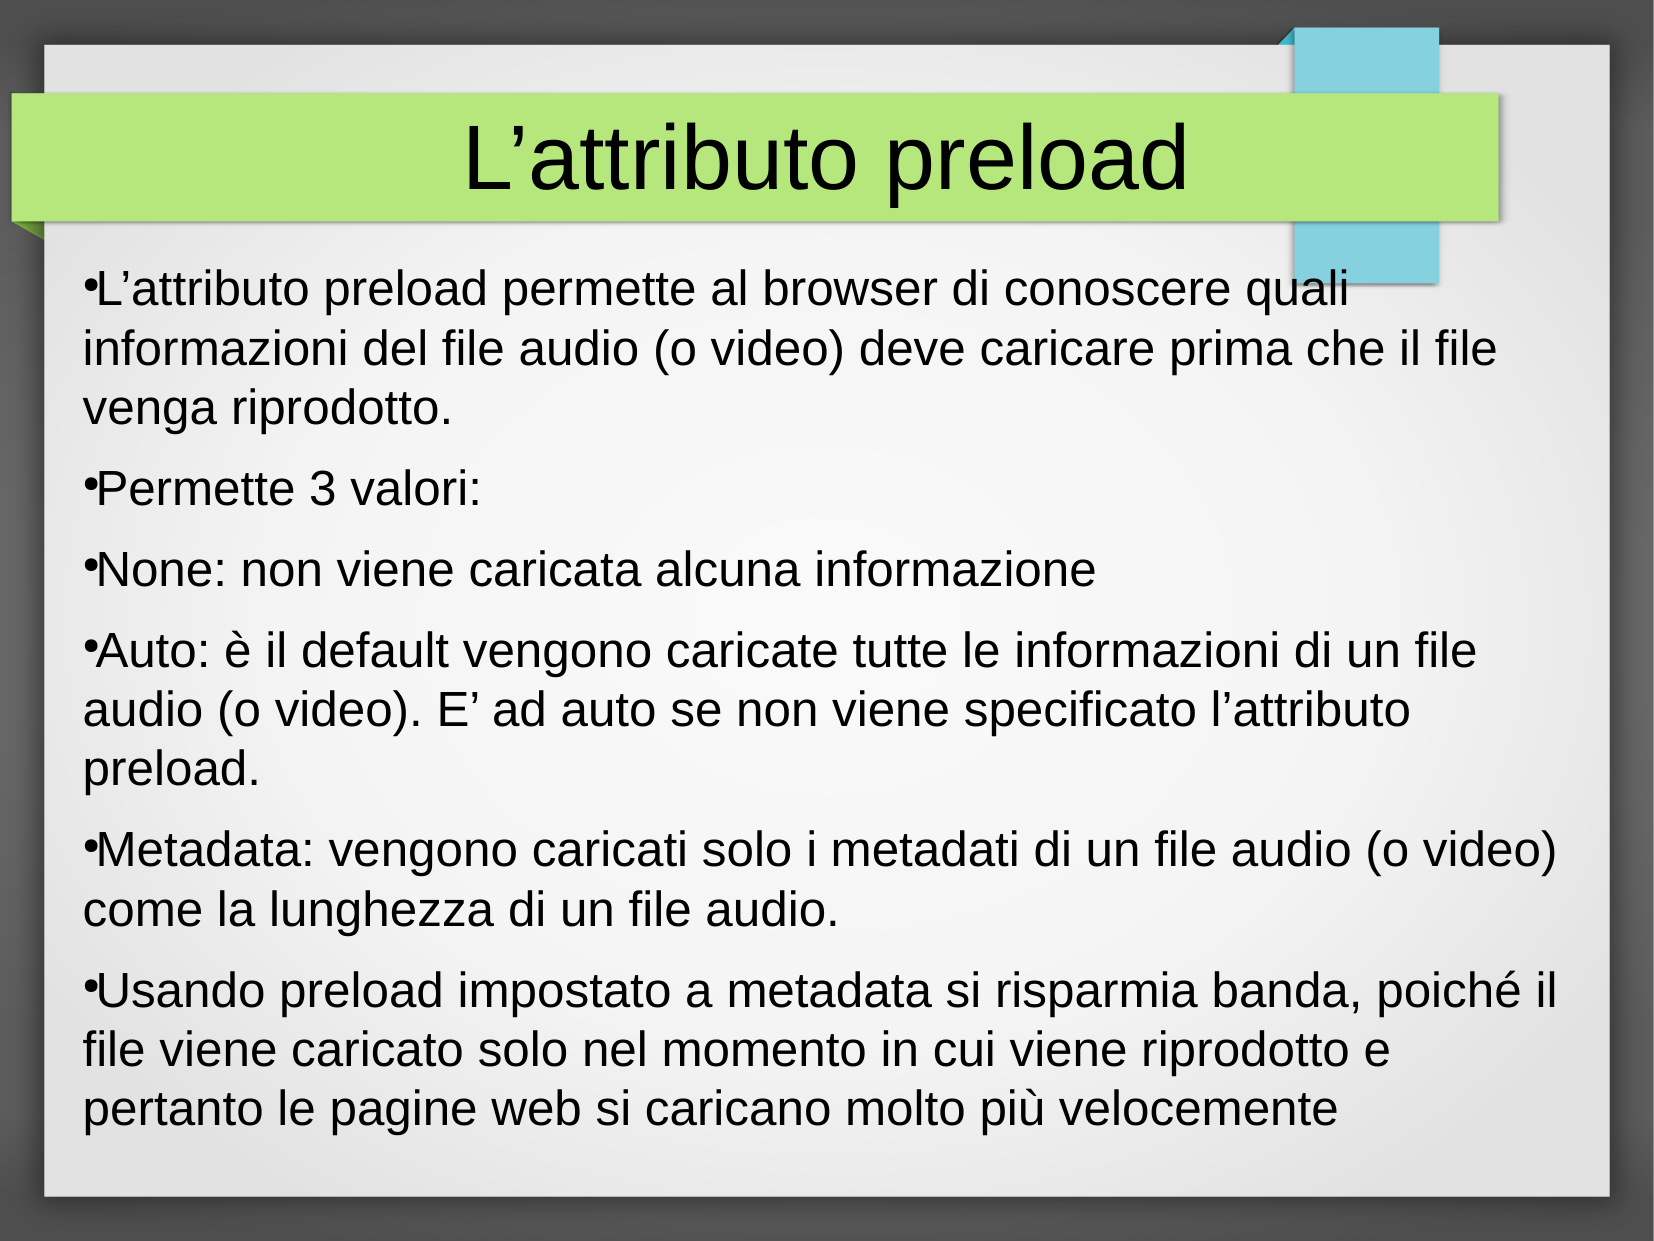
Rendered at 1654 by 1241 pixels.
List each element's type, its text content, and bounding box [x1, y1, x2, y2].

title L’attributo preload [82, 49, 1571, 256]
list L’attributo preload permette al browser di conoscere quali informazioni del file audio (o video) deve caricare prima che il file venga riprodotto. Permette 3 valori: None: non viene caricata alcuna informazione Auto: è il default vengono caricate tutte le informazioni di un file audio (o video). E’ ad auto se non viene specificato l’attributo preload. Metadata: vengono caricati solo i metadati di un file audio (o video) come la lunghezza di un file audio. Usando preload impostato a metadata si risparmia banda, poiché il file viene caricato solo nel momento in cui viene riprodotto e pertanto le pagine web si caricano molto più velocemente [82, 256, 1571, 1158]
picture [0, 0, 1654, 1241]
